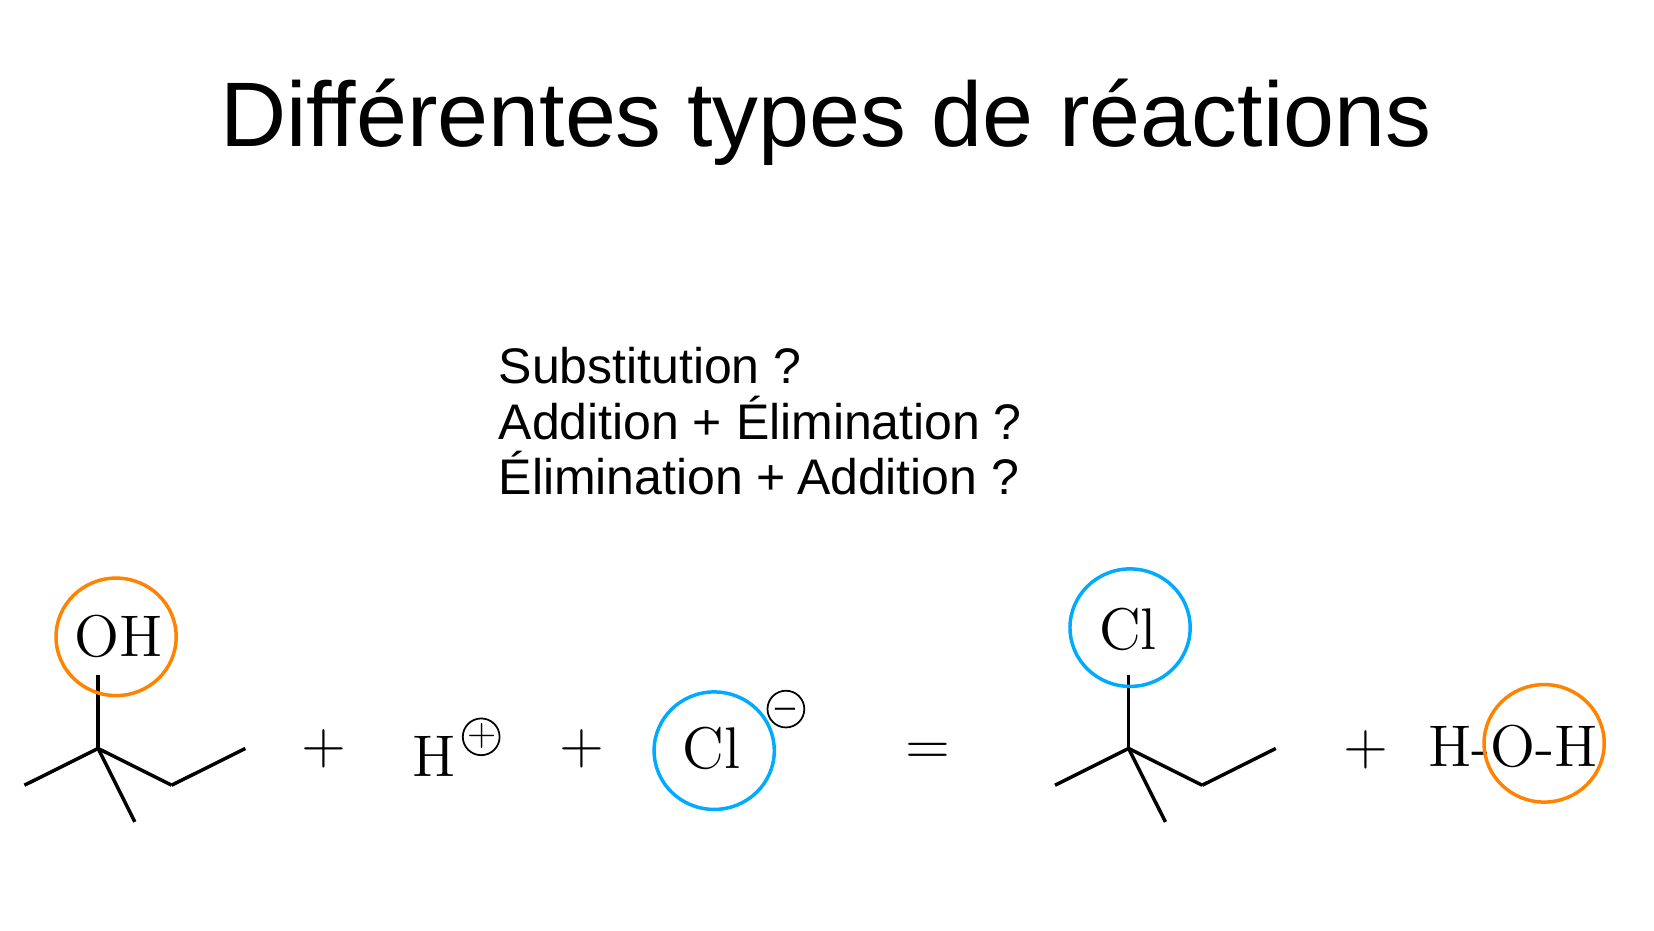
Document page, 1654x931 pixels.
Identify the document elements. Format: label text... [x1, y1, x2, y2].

title Différentes types de réactions [82, 37, 1571, 193]
picture [23, 566, 1607, 823]
text_box Substitution ? Addition + Élimination ? Élimination + Addition ? [484, 330, 1063, 513]
picture [1072, 571, 1188, 684]
